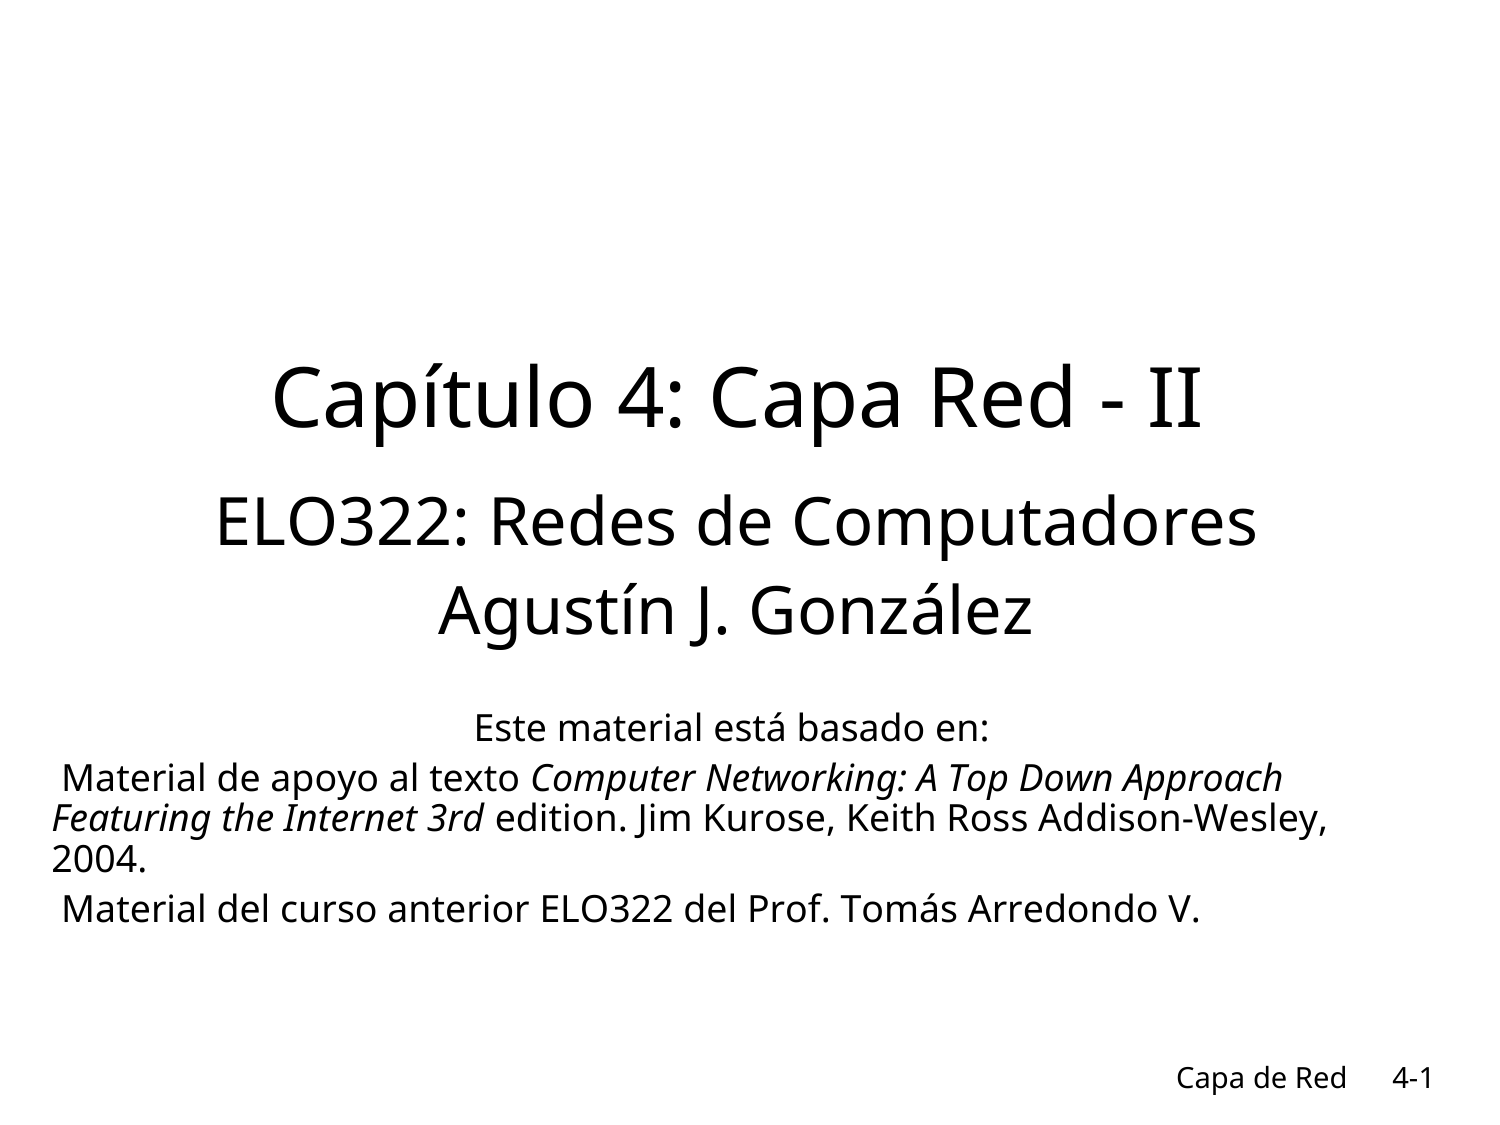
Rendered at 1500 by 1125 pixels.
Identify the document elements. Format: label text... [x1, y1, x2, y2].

subtitle ELO322: Redes de Computadores Agustín J. González Este material está basado en: Material de apoyo al texto Computer Networking: A Top Down Approach Featuring the Internet 3rd edition. Jim Kurose, Keith Ross Addison-Wesley, 2004. Material del curso anterior ELO322 del Prof. Tomás Arredondo V. [36, 479, 1437, 1038]
title Capítulo 4: Capa Red - II [99, 274, 1375, 479]
